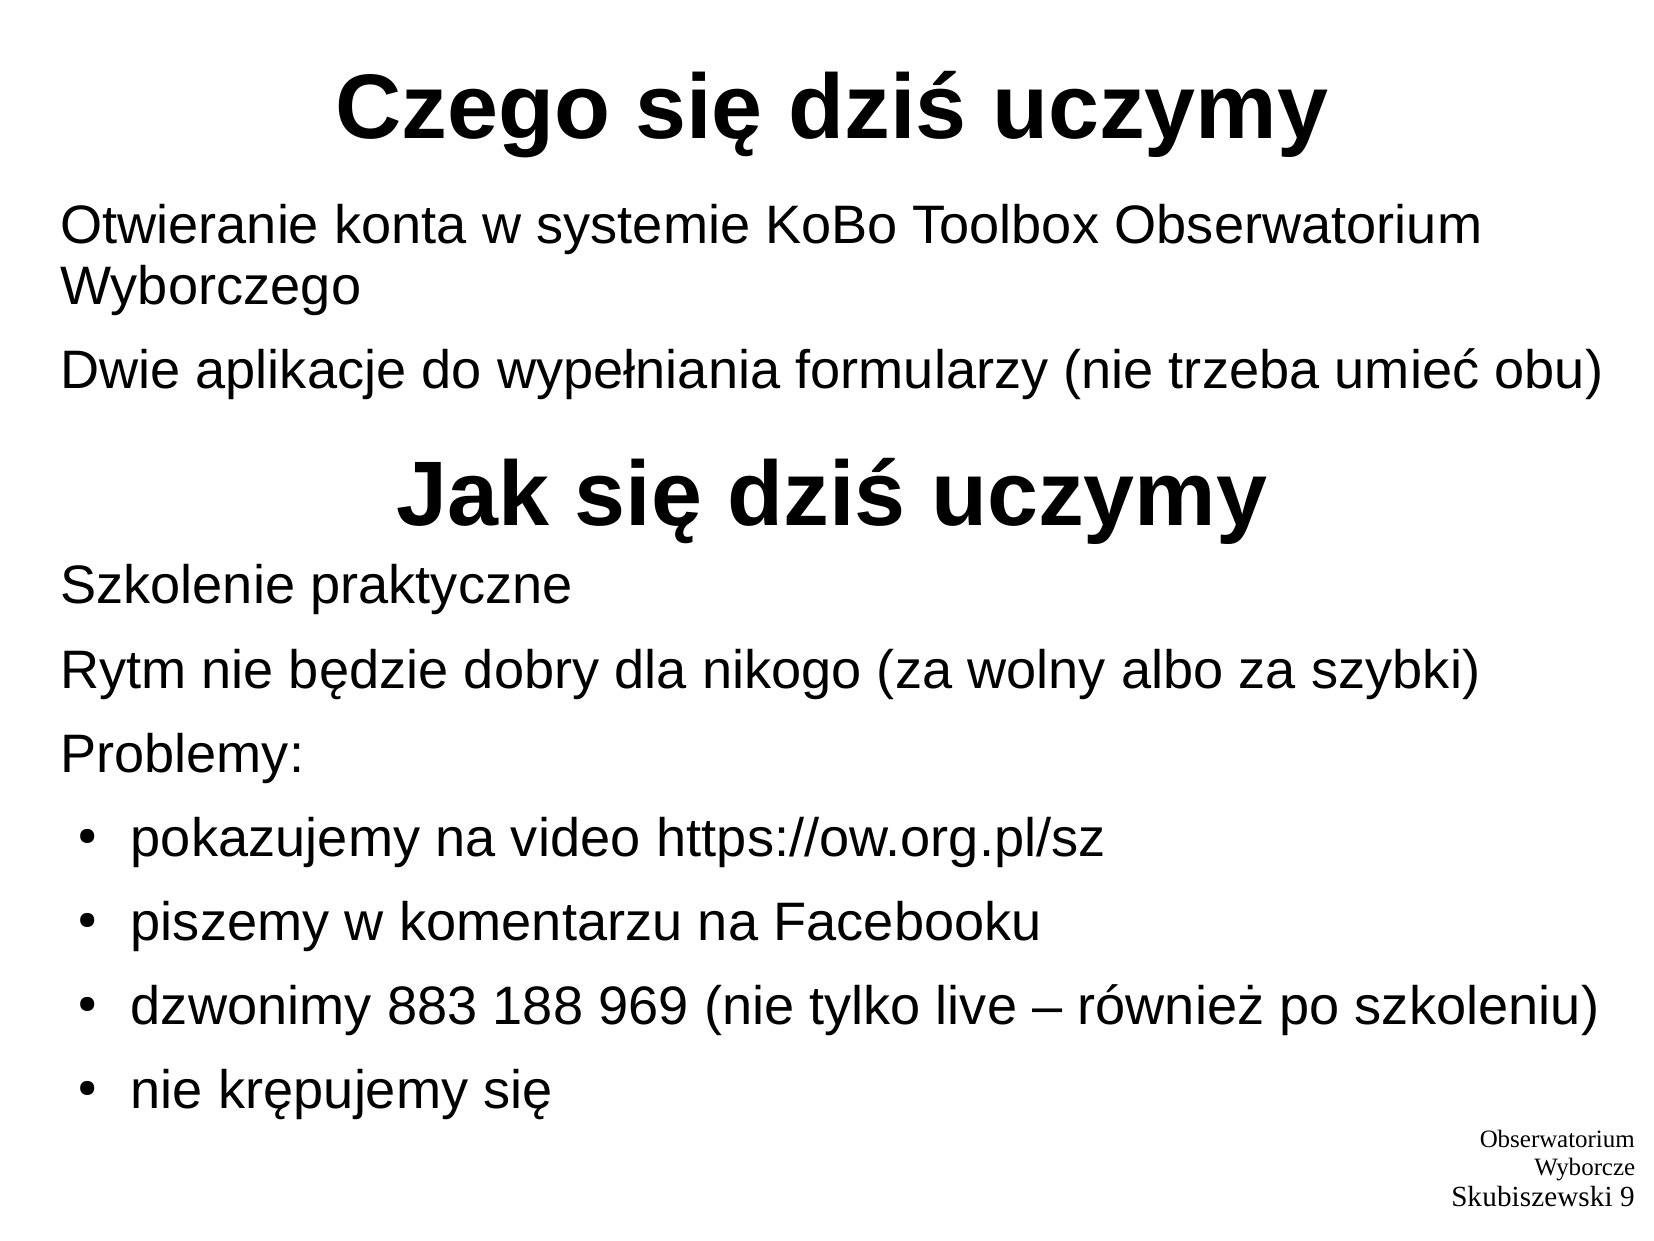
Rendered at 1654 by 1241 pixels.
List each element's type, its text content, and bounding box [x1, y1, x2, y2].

list Otwieranie konta w systemie KoBo Toolbox Obserwatorium Wyborczego Dwie aplikacje do wypełniania formularzy (nie trzeba umieć obu) [60, 195, 1613, 435]
title Jak się dziś uczymy [30, 435, 1636, 553]
list Szkolenie praktyczne Rytm nie będzie dobry dla nikogo (za wolny albo za szybki) Problemy: pokazujemy na video https://ow.org.pl/sz piszemy w komentarzu na Facebooku dzwonimy 883 188 969 (nie tylko live – również po szkoleniu) nie krępujemy się [60, 555, 1613, 1216]
title Czego się dziś uczymy [30, 47, 1636, 166]
